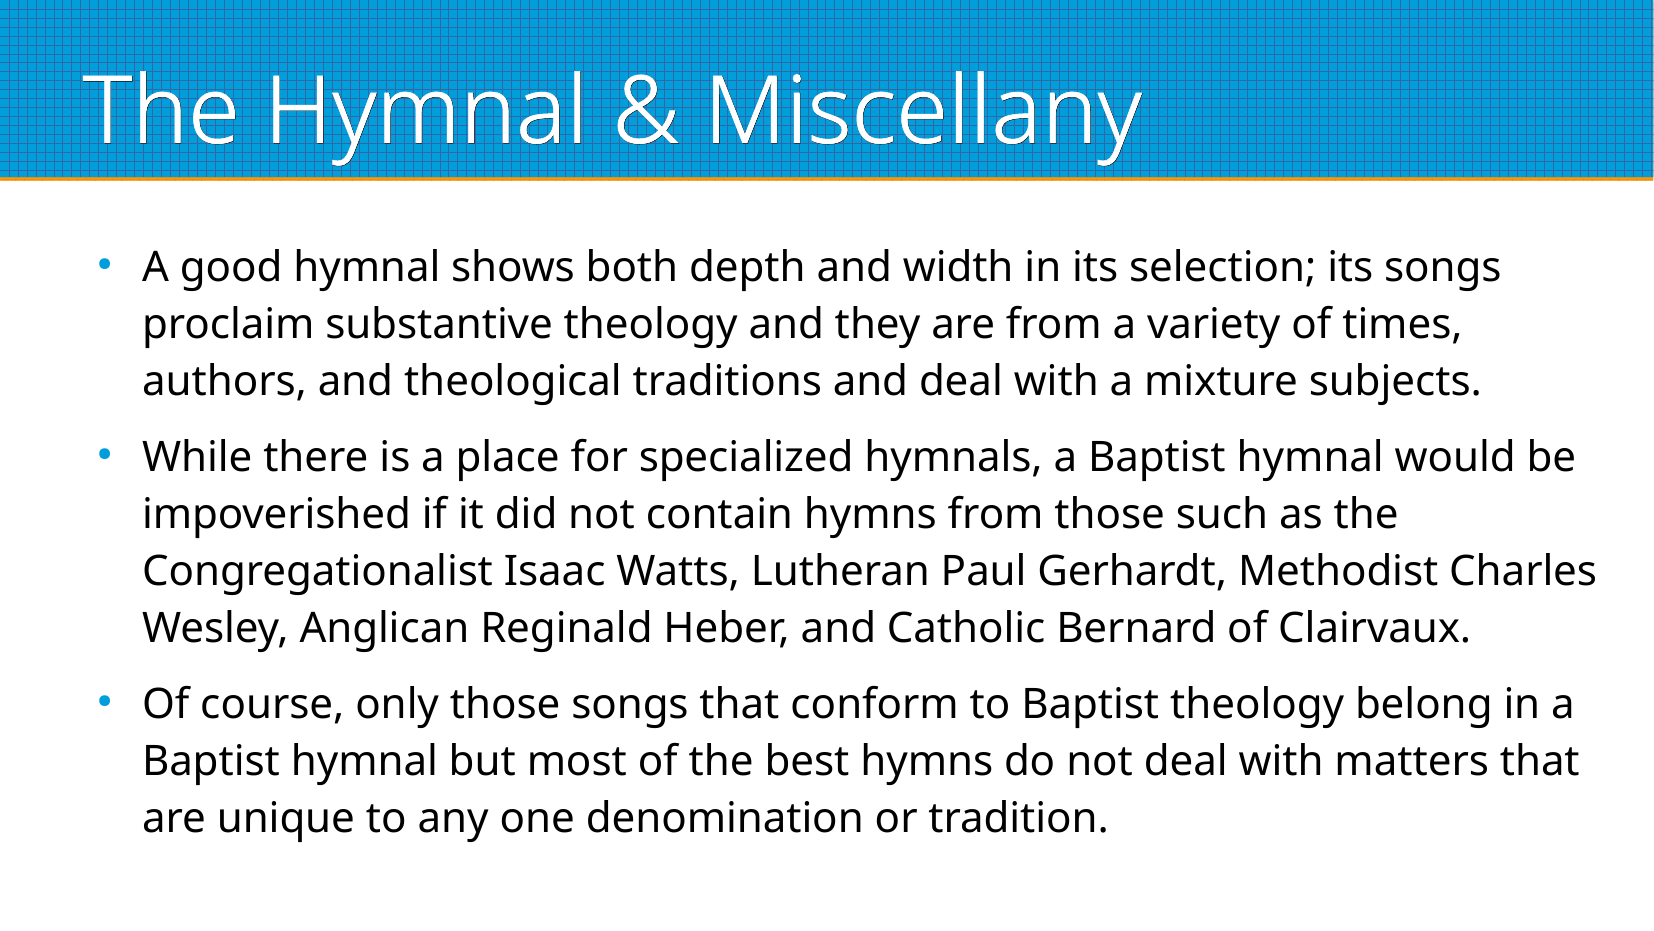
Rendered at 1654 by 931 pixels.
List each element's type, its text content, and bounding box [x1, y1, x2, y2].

list A good hymnal shows both depth and width in its selection; its songs proclaim substantive theology and they are from a variety of times, authors, and theological traditions and deal with a mixture subjects. While there is a place for specialized hymnals, a Baptist hymnal would be impoverished if it did not contain hymns from those such as the Congregationalist Isaac Watts, Lutheran Paul Gerhardt, Methodist Charles Wesley, Anglican Reginald Heber, and Catholic Bernard of Clairvaux. Of course, only those songs that conform to Baptist theology belong in a Baptist hymnal but most of the best hymns do not deal with matters that are unique to any one denomination or tradition. [82, 236, 1613, 863]
title The Hymnal & Miscellany [82, 14, 1571, 171]
